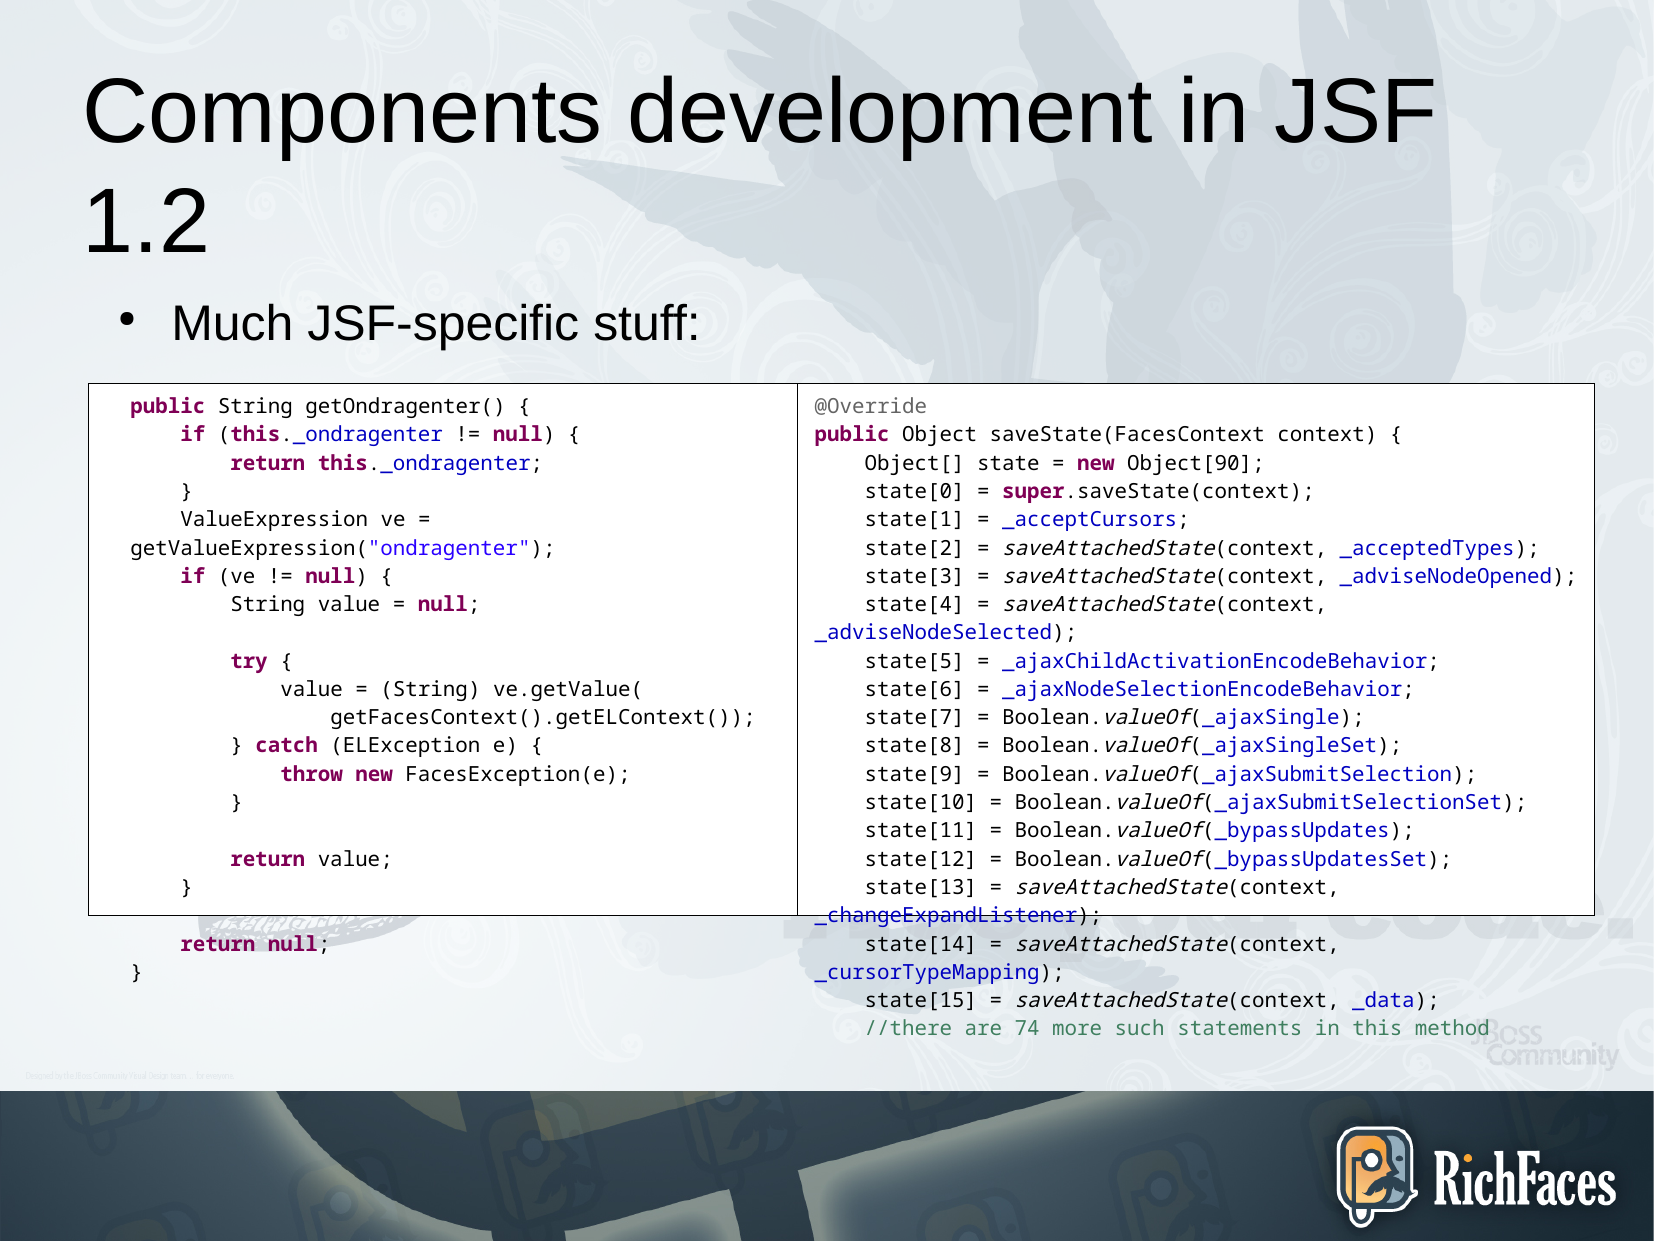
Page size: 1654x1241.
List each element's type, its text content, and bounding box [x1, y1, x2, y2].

text_box public String getOndragenter() { if (this._ondragenter != null) { return this._ondragenter; } ValueExpression ve = getValueExpression("ondragenter"); if (ve != null) { String value = null; try { value = (String) ve.getValue( getFacesContext().getELContext()); } catch (ELException e) { throw new FacesException(e); } return value; } return null; } [89, 384, 797, 915]
title Components development in JSF 1.2 [82, 50, 1571, 256]
list Much JSF-specific stuff: [82, 290, 1571, 1094]
text_box @Override public Object saveState(FacesContext context) { Object[] state = new Object[90]; state[0] = super.saveState(context); state[1] = _acceptCursors; state[2] = saveAttachedState(context, _acceptedTypes); state[3] = saveAttachedState(context, _adviseNodeOpened); state[4] = saveAttachedState(context, _adviseNodeSelected); state[5] = _ajaxChildActivationEncodeBehavior; state[6] = _ajaxNodeSelectionEncodeBehavior; state[7] = Boolean.valueOf(_ajaxSingle); state[8] = Boolean.valueOf(_ajaxSingleSet); state[9] = Boolean.valueOf(_ajaxSubmitSelection); state[10] = Boolean.valueOf(_ajaxSubmitSelectionSet); state[11] = Boolean.valueOf(_bypassUpdates); state[12] = Boolean.valueOf(_bypassUpdatesSet); state[13] = saveAttachedState(context, _changeExpandListener); state[14] = saveAttachedState(context, _cursorTypeMapping); state[15] = saveAttachedState(context, _data); //there are 74 more such statements in this method [797, 384, 1595, 915]
